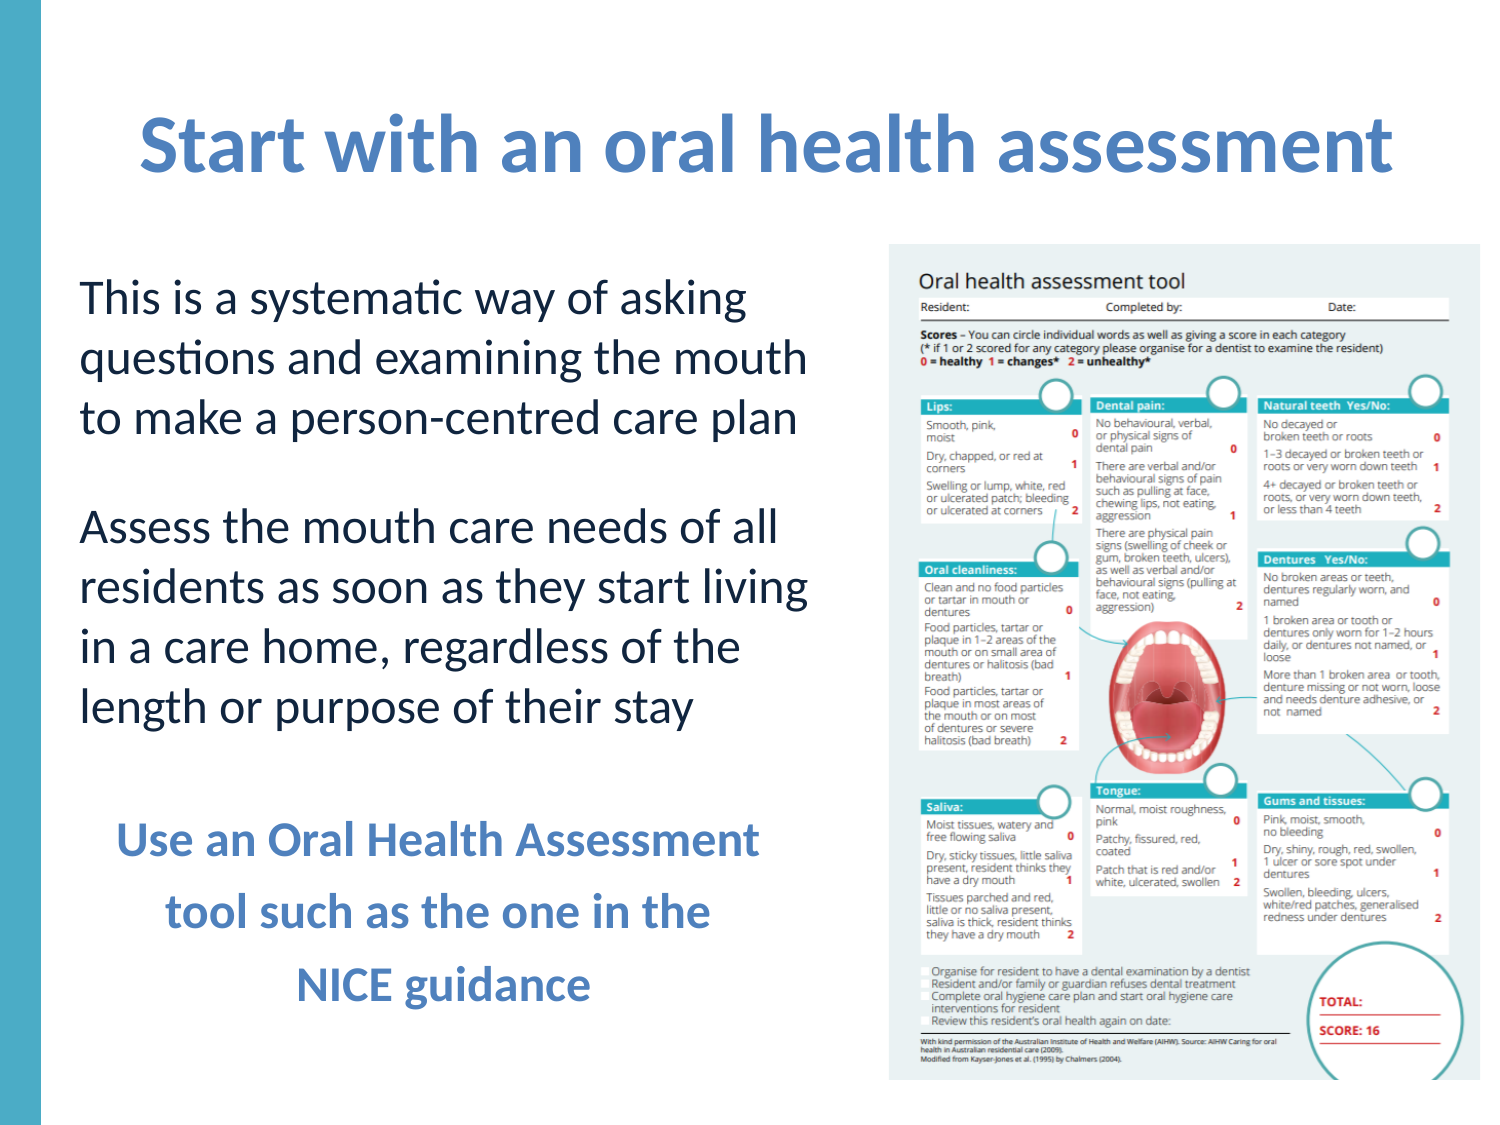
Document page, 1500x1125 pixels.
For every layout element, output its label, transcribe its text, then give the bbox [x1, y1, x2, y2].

picture [888, 244, 1481, 1080]
title Start with an oral health assessment [92, 45, 1443, 233]
text_box [0, 0, 41, 1125]
list This is a systematic way of asking questions and examining the mouth to make a person-centred care plan Assess the mouth care needs of all residents as soon as they start living in a care home, regardless of the length or purpose of their stay Use an Oral Health Assessment tool such as the one in the NICE guidance [64, 257, 845, 1068]
